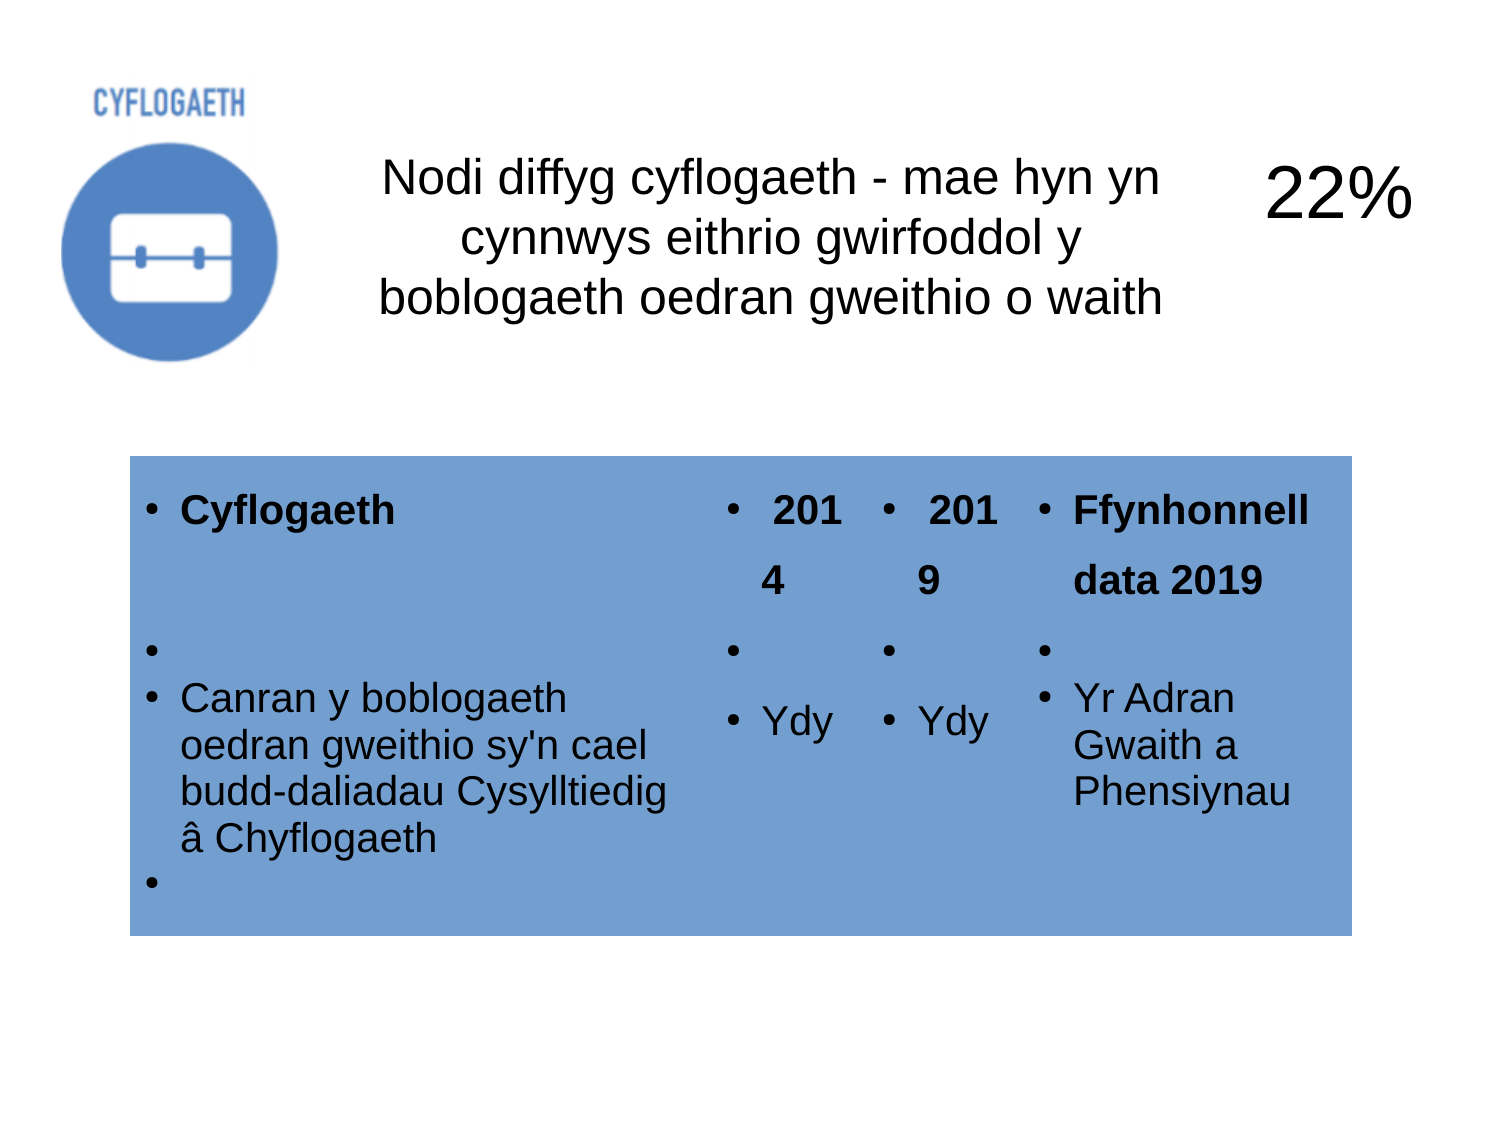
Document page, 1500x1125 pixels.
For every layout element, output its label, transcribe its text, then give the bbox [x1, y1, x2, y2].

table_cell Canran y boblogaeth oedran gweithio sy'n cael budd-daliadau Cysylltiedig â Chyflogaeth [130, 621, 711, 936]
table_cell Yr Adran Gwaith a Phensiynau [1023, 621, 1352, 936]
text_box 22% [1249, 136, 1434, 243]
table_header 2014 [711, 456, 867, 621]
table_cell Ydy [711, 621, 867, 936]
table_cell Ydy [867, 621, 1023, 936]
table_header Ffynhonnell data 2019 [1023, 456, 1352, 621]
text_box Nodi diffyg cyflogaeth - mae hyn yn cynnwys eithrio gwirfoddol y boblogaeth oedran gweithio o waith [346, 137, 1197, 332]
table_header 2019 [867, 456, 1023, 621]
picture [61, 74, 283, 368]
table_header Cyflogaeth [130, 456, 711, 621]
